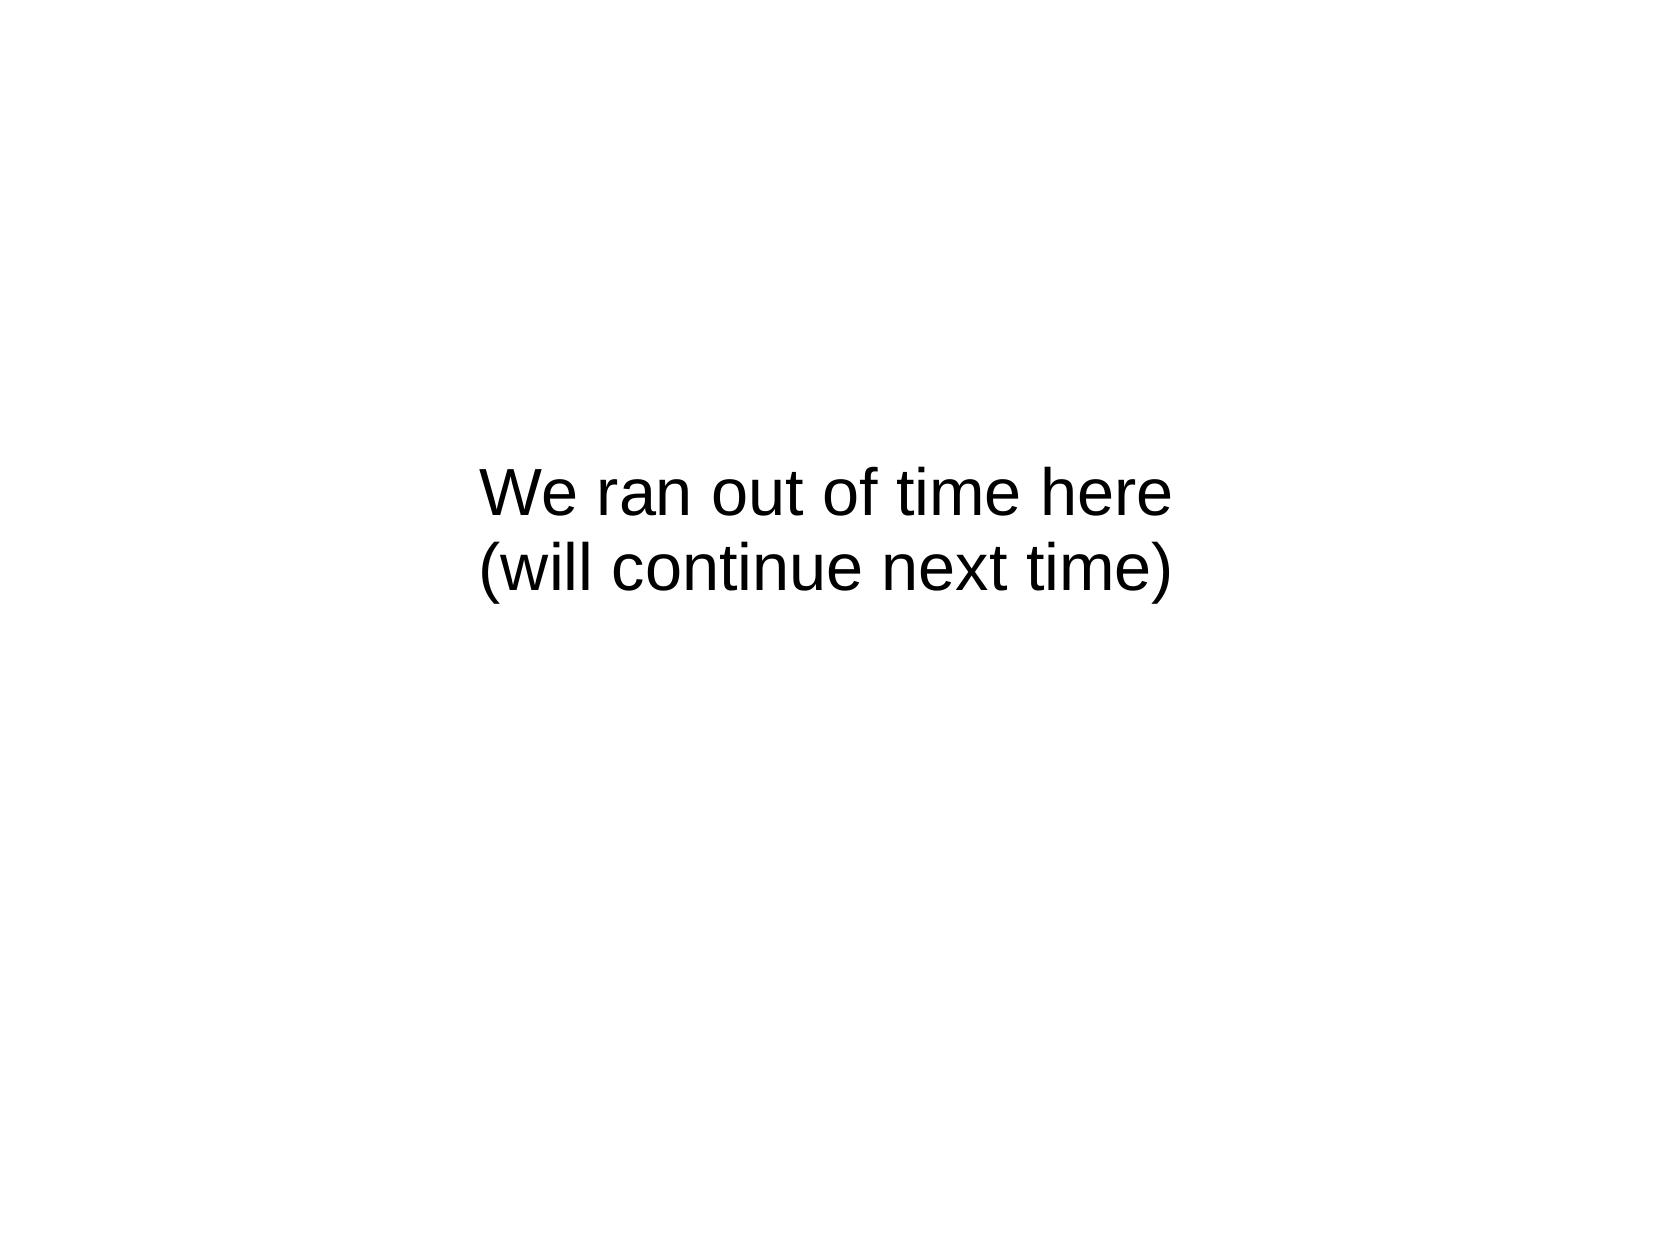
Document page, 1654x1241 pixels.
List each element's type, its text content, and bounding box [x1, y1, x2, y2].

subtitle We ran out of time here (will continue next time) [82, 49, 1571, 1010]
